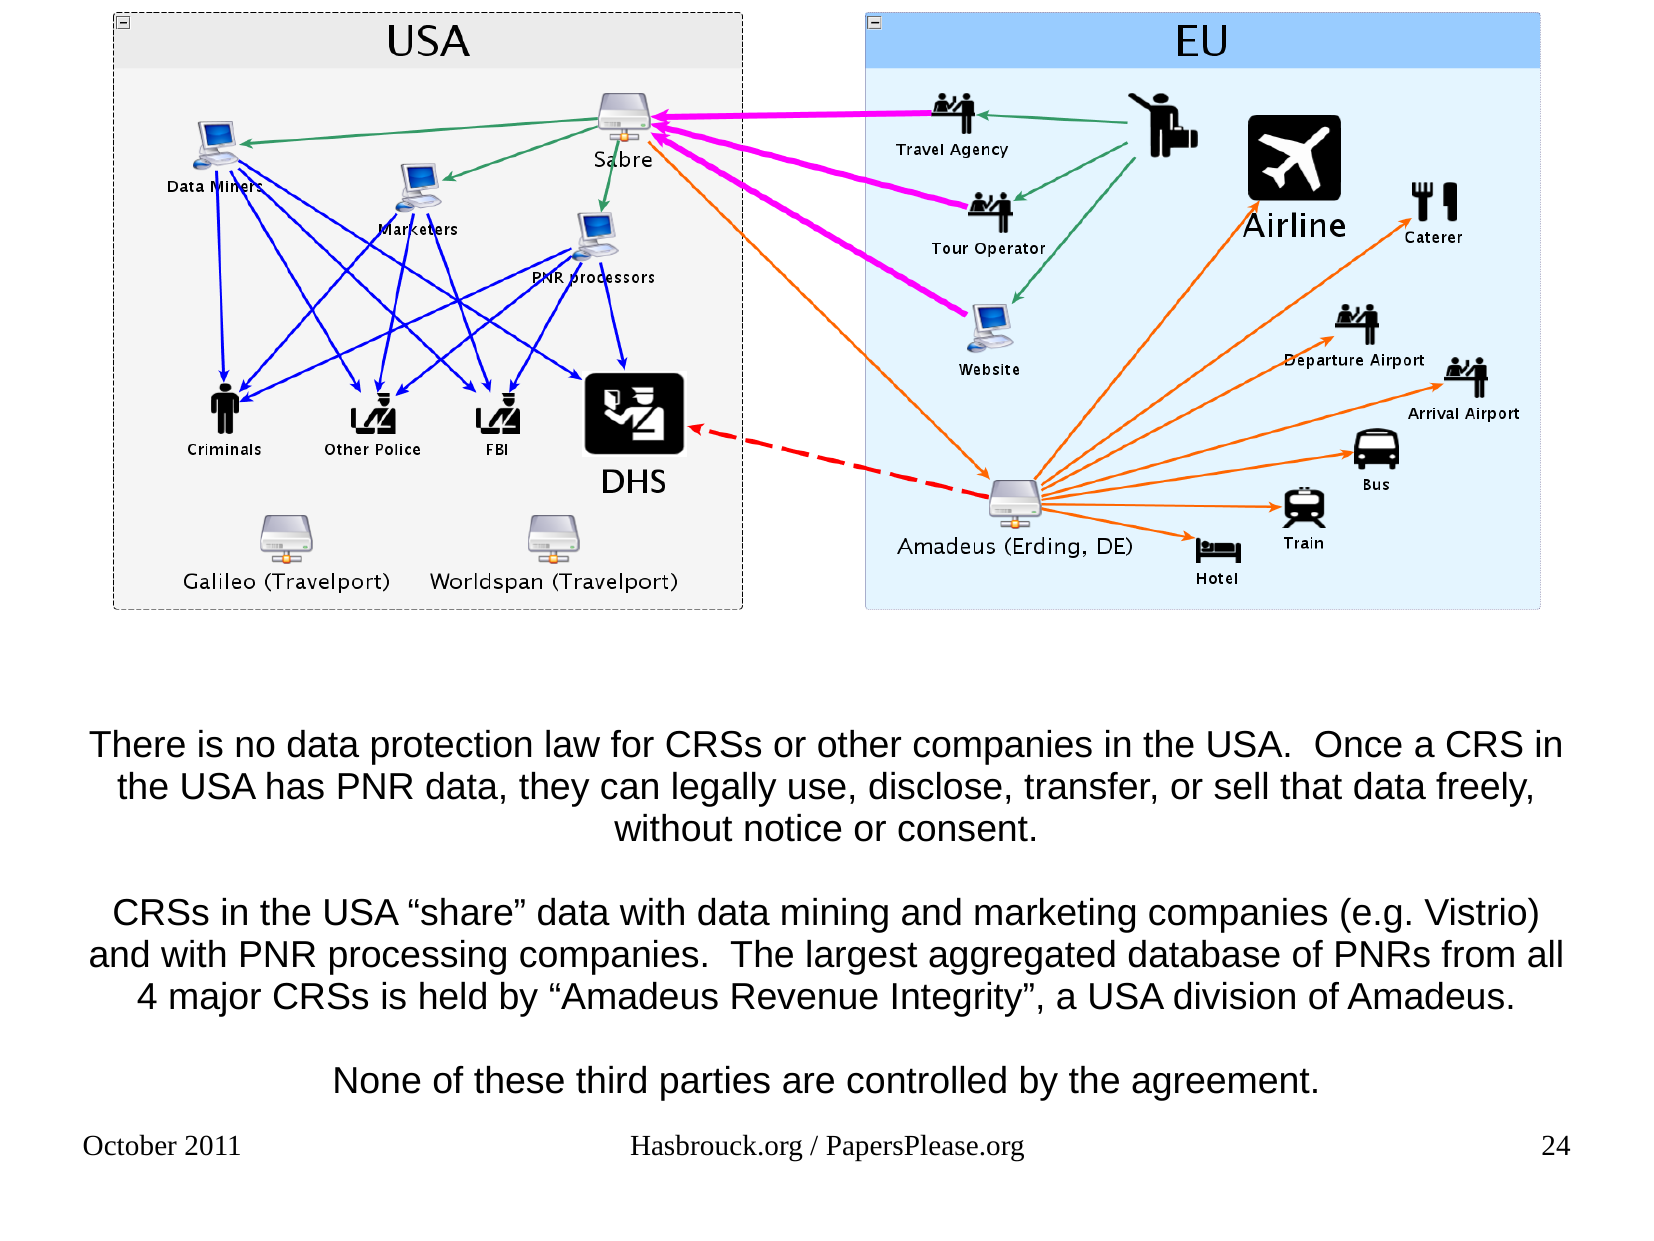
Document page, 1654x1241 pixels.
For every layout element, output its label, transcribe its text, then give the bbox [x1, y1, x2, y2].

subtitle There is no data protection law for CRSs or other companies in the USA. Once a CRS in the USA has PNR data, they can legally use, disclose, transfer, or sell that data freely, without notice or consent. CRSs in the USA “share” data with data mining and marketing companies (e.g. Vistrio) and with PNR processing companies. The largest aggregated database of PNRs from all 4 major CRSs is held by “Amadeus Revenue Integrity”, a USA division of Amadeus. None of these third parties are controlled by the agreement. [82, 56, 1571, 1102]
picture [99, 0, 1554, 56]
